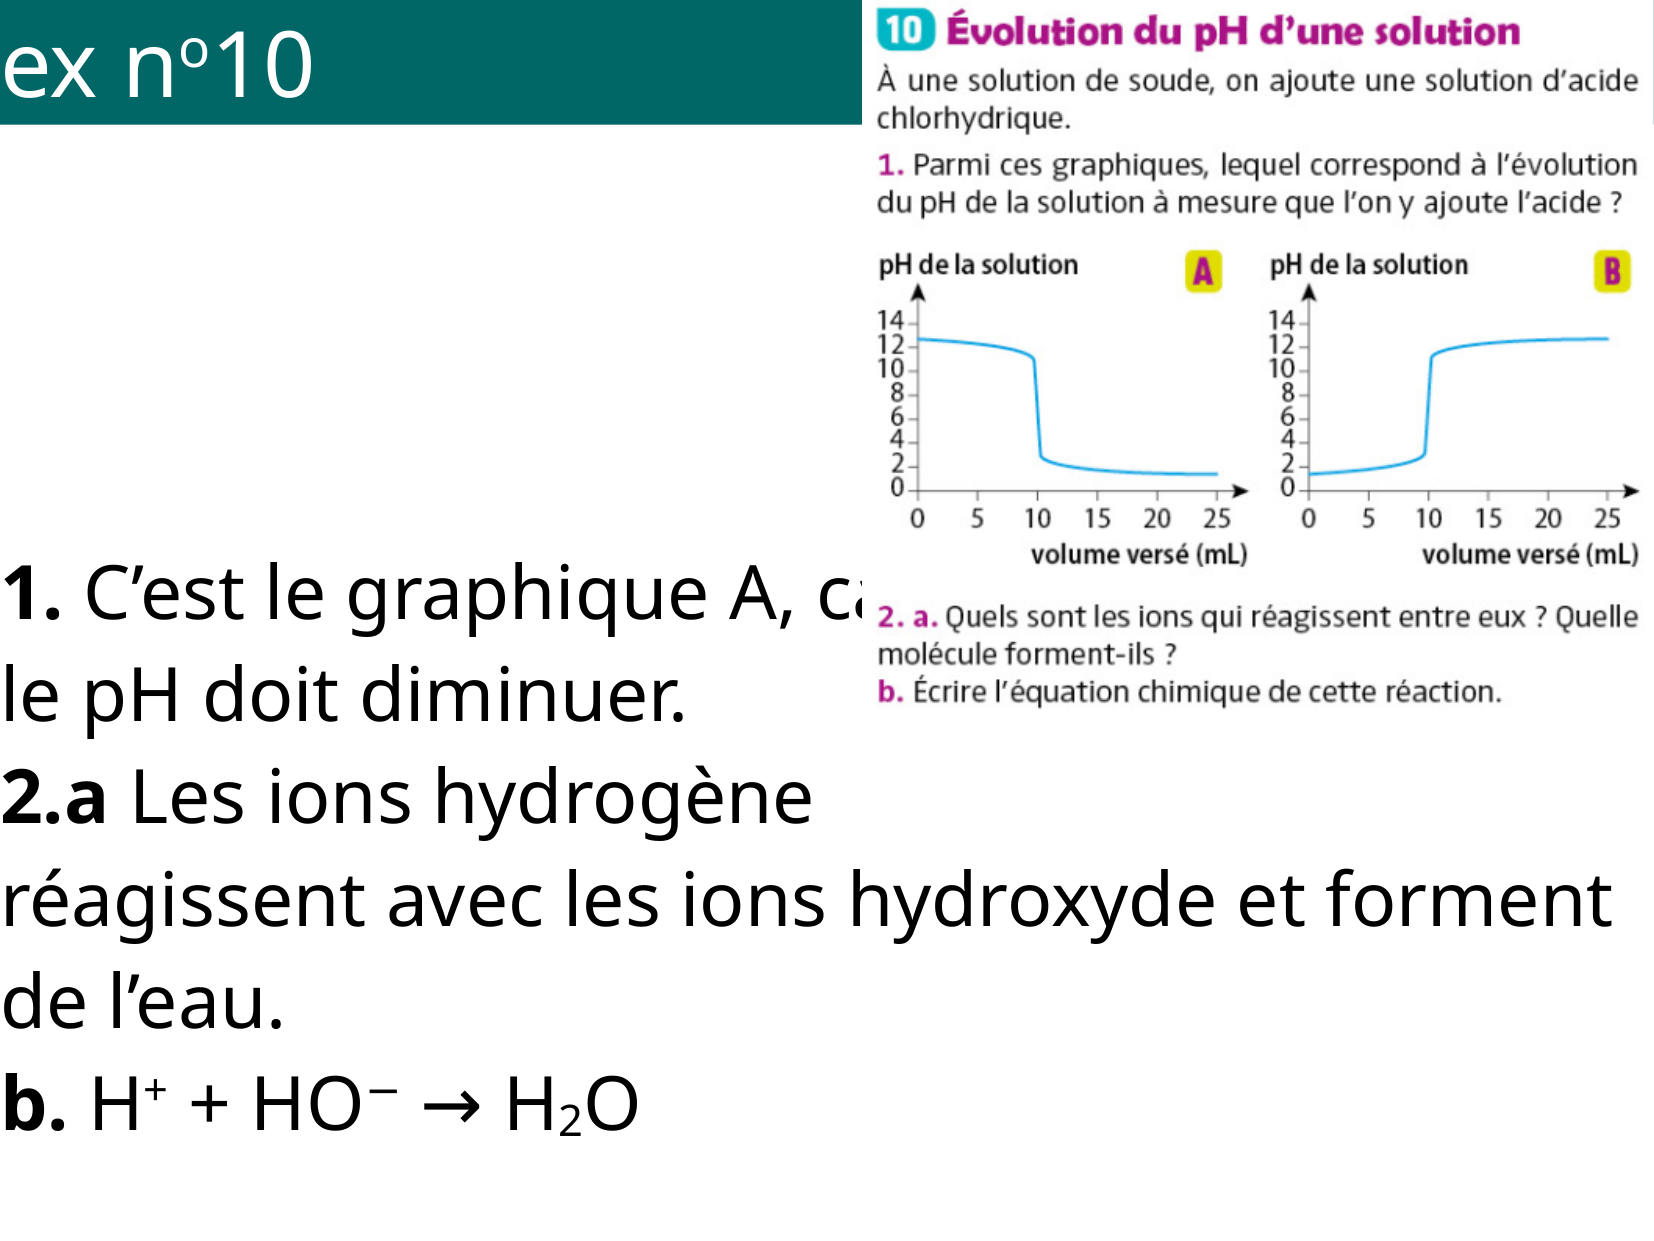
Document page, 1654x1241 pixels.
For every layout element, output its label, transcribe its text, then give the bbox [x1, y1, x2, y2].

picture [862, 0, 1654, 736]
subtitle 1. C’est le graphique A, car le pH doit diminuer. 2.a Les ions hydrogène réagissent avec les ions hydroxyde et forment de l’eau. b. H+ + HO− → H2O [0, 129, 1630, 1229]
title ex no10 [0, 8, 862, 116]
